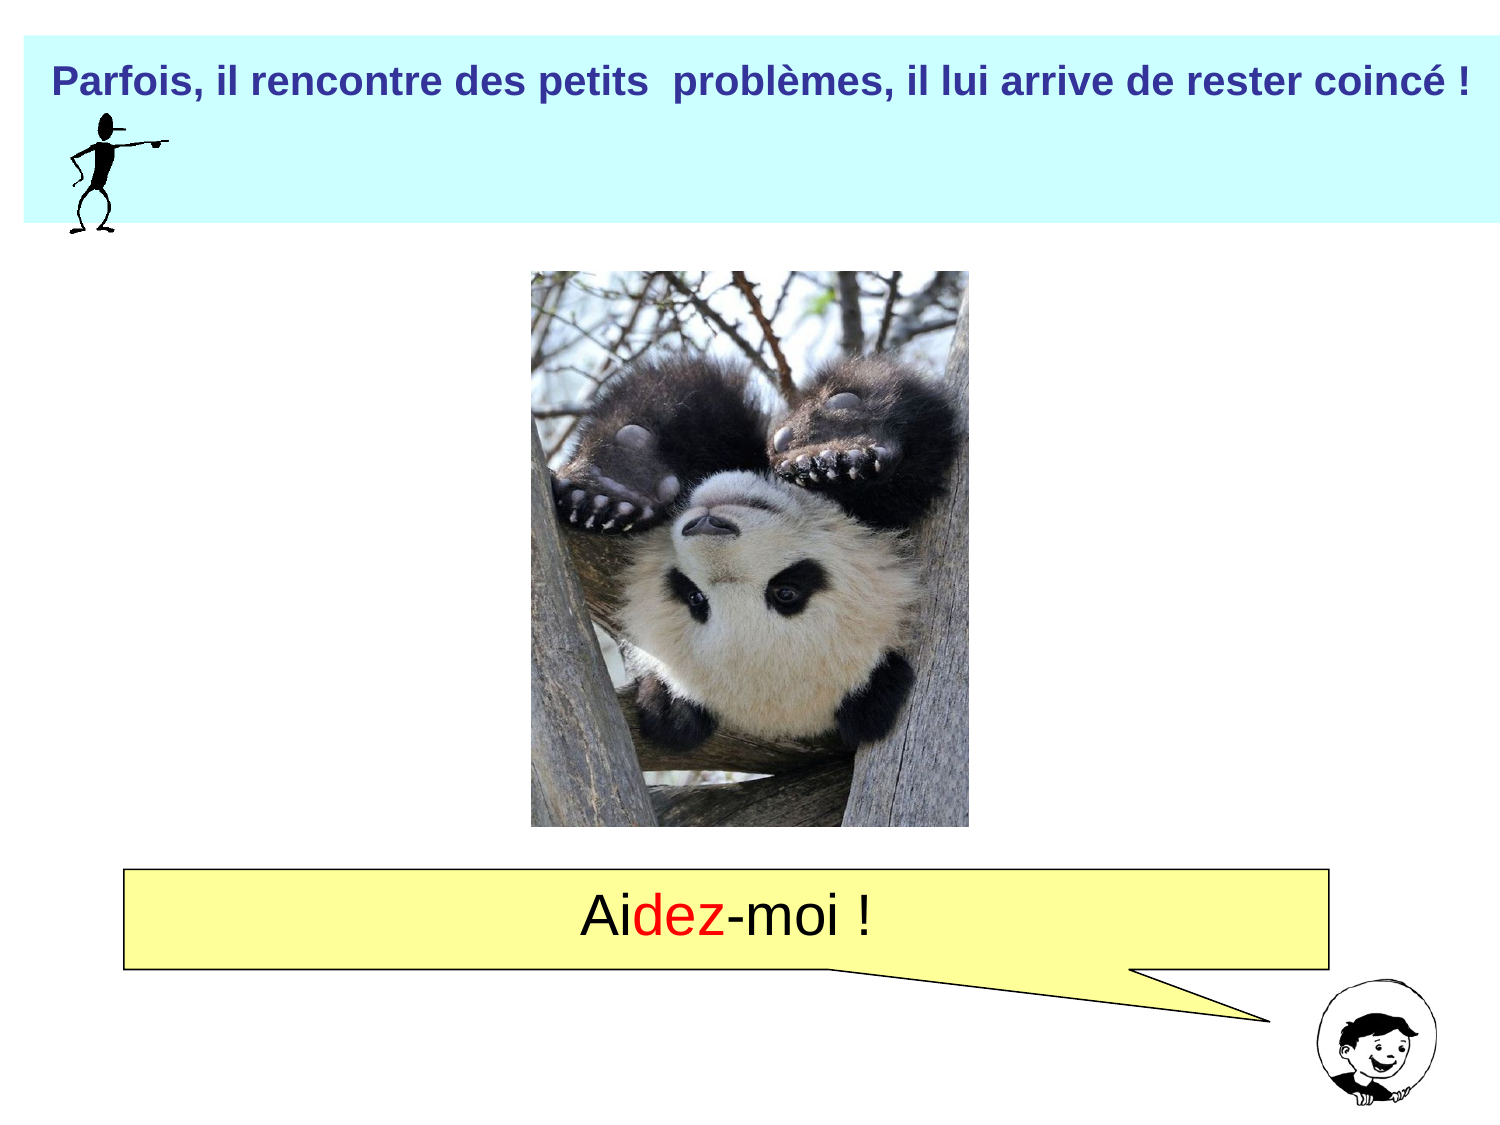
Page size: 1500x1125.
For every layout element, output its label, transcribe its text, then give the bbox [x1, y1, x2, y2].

picture [1316, 976, 1437, 1106]
picture [69, 112, 169, 234]
text_box Aidez-moi ! [123, 869, 1329, 1022]
title Parfois, il rencontre des petits problèmes, il lui arrive de rester coincé ! [23, 35, 1500, 223]
picture [531, 271, 969, 827]
